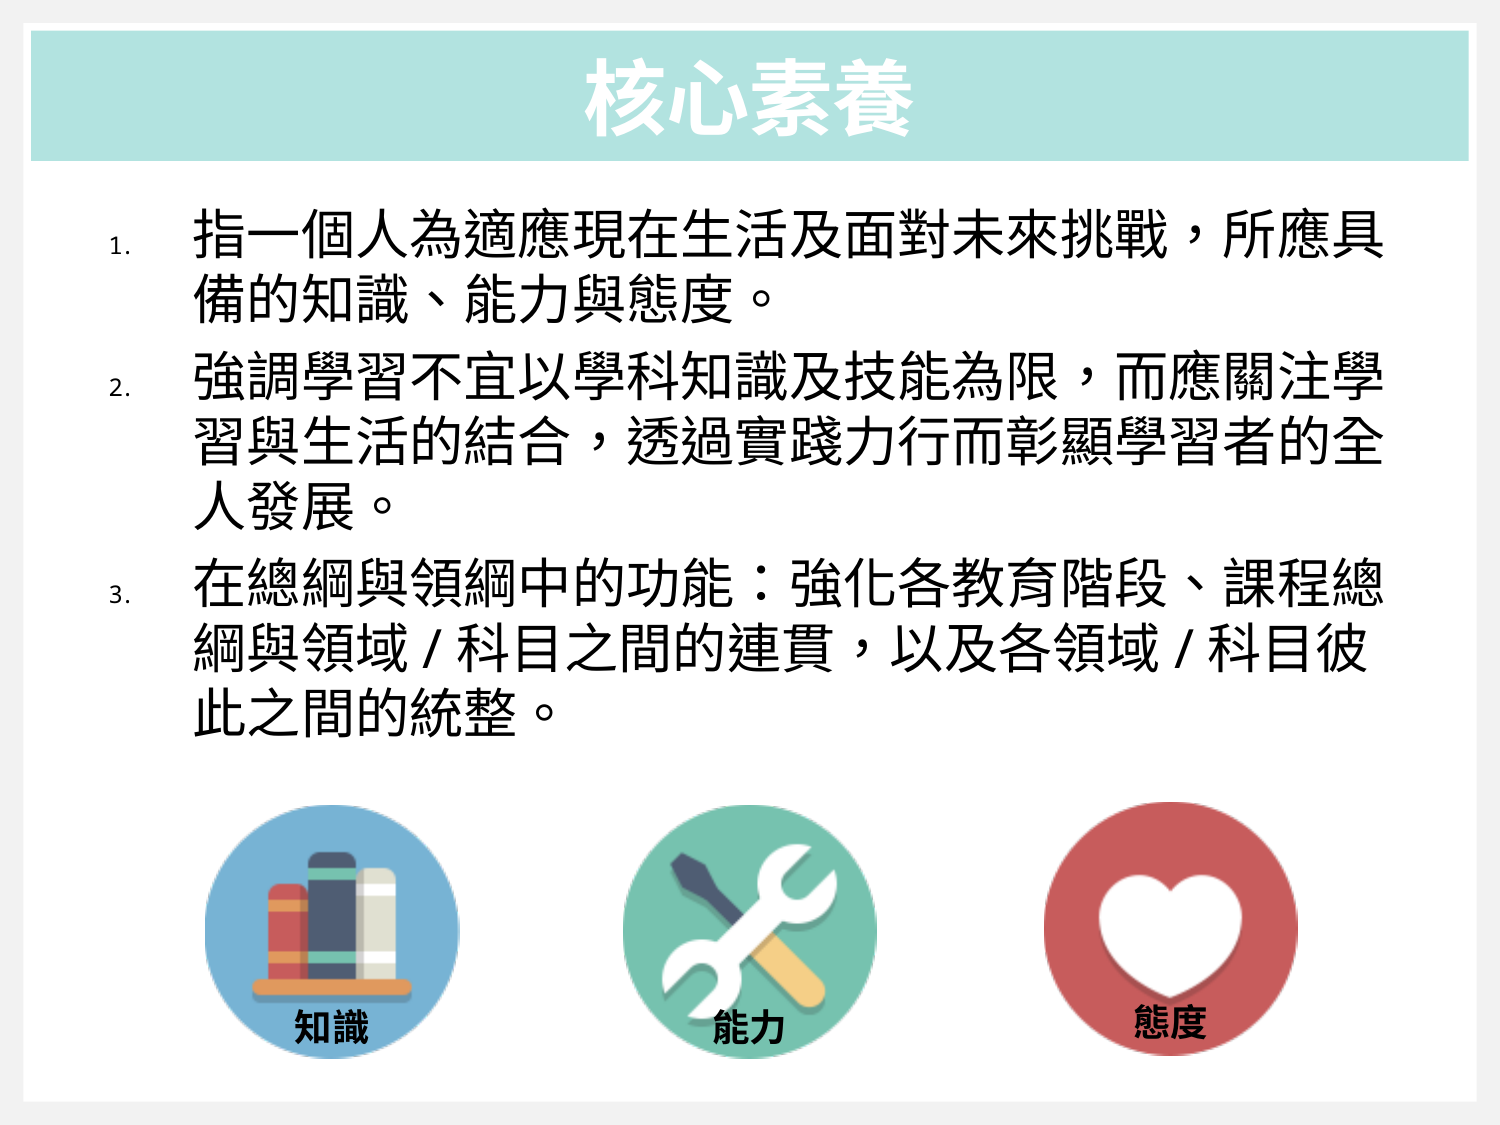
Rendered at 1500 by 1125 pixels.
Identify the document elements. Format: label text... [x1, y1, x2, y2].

text_box 能力 [697, 996, 803, 1057]
text_box 指一個人為適應現在生活及面對未來挑戰，所應具備的知識、能力與態度。 強調學習不宜以學科知識及技能為限，而應關注學習與生活的結合，透過實踐力行而彰顯學習者的全人發展。 在總綱與領綱中的功能：強化各教育階段、課程總綱與領域/科目之間的連貫，以及各領域/科目彼此之間的統整。 [93, 192, 1407, 753]
picture [623, 805, 877, 1059]
text_box 核心素養 [31, 30, 1469, 161]
text_box 態度 [1118, 992, 1224, 1052]
text_box 知識 [280, 996, 385, 1057]
picture [205, 805, 460, 1059]
picture [1044, 802, 1298, 1056]
